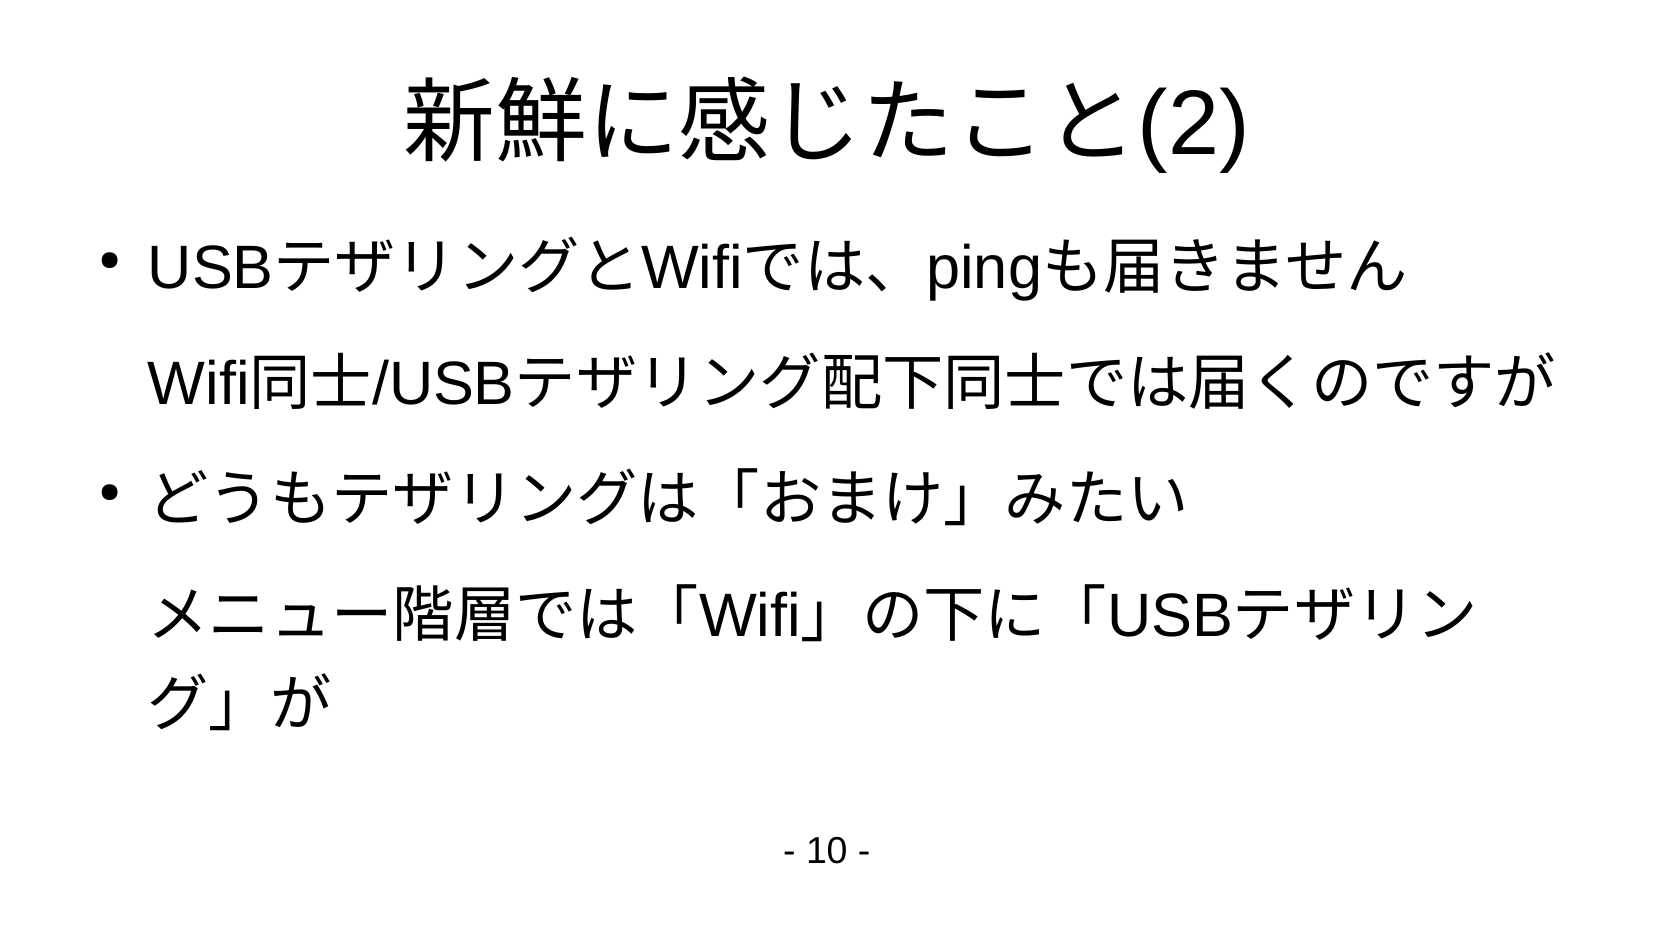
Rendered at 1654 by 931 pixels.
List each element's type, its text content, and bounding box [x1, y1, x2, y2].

title 新鮮に感じたこと(2) [82, 37, 1571, 193]
list USBテザリングとWifiでは、pingも届きません Wifi同士/USBテザリング配下同士では届くのですが どうもテザリングは「おまけ」みたい メニュー階層では「Wifi」の下に「USBテザリング」が [82, 217, 1571, 758]
text_box - <番号> - [703, 815, 950, 886]
